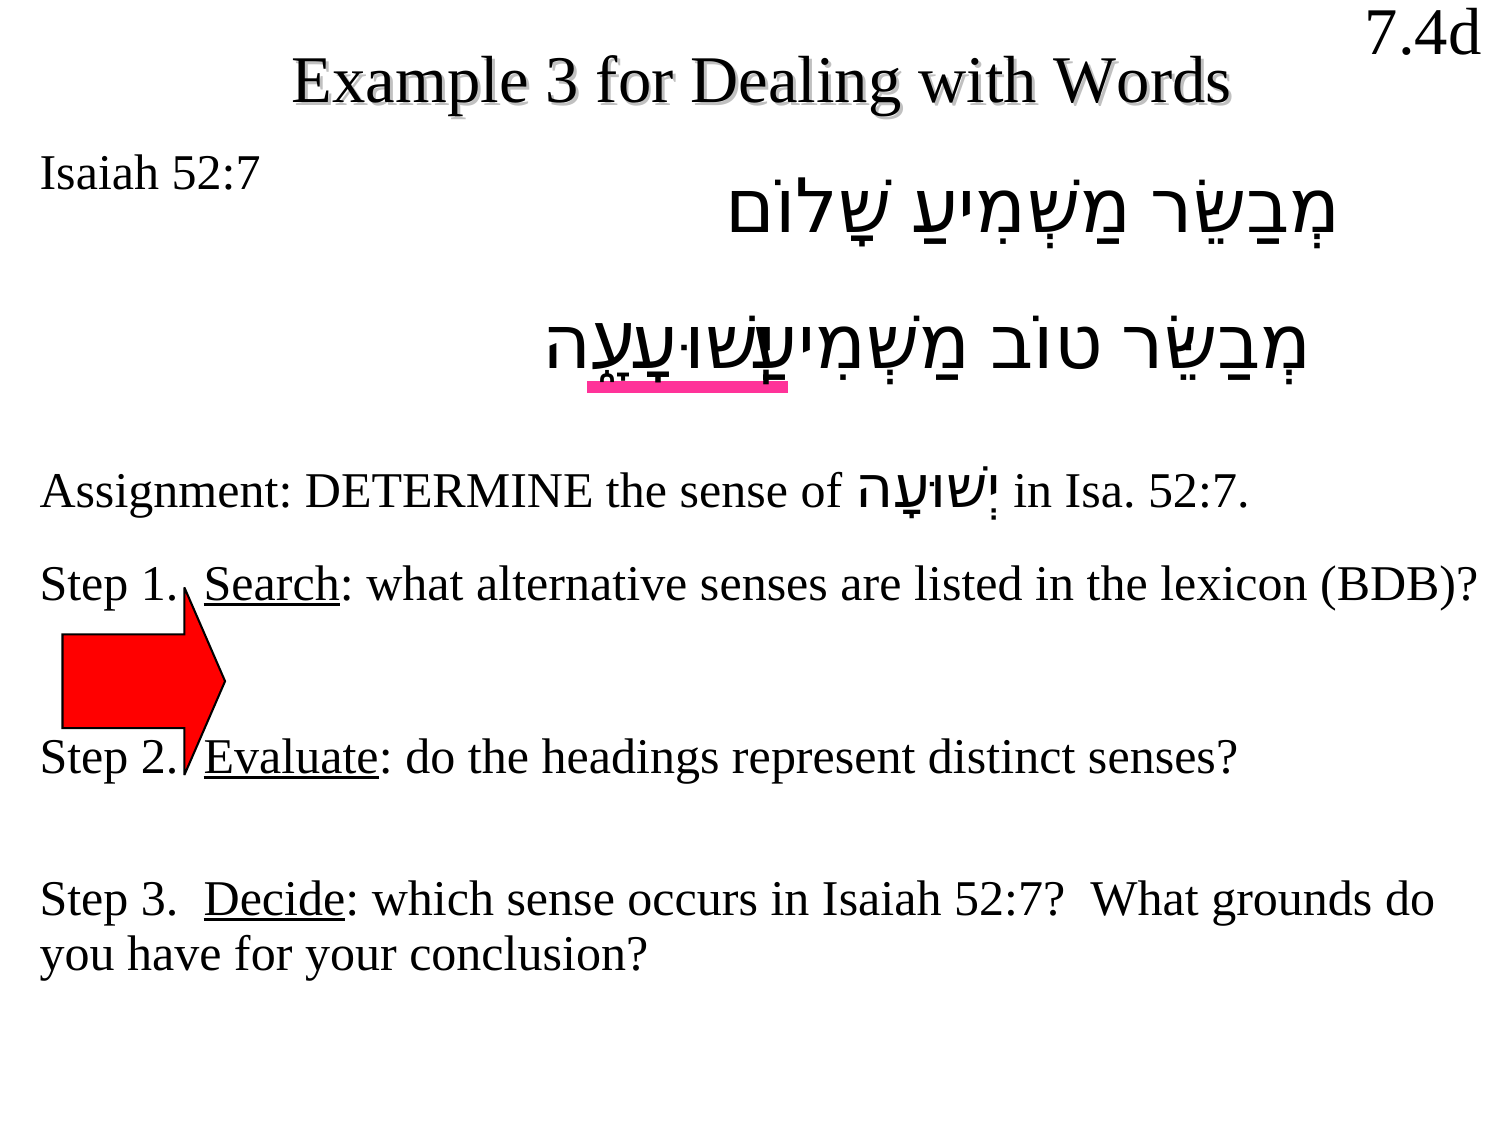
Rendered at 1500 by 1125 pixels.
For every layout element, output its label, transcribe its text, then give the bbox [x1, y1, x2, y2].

text_box Isaiah 52:7 [24, 137, 99, 209]
title Example 3 for Dealing with Words [87, 0, 1438, 125]
text_box מְבַשֵּׂר מַשְׁמִיעַ שָׁלוֹם מְבַשֵּׂר טוֹב מַשְׁמִיעַ יְשׁוּעָ֑ה [99, 135, 1375, 398]
text_box Assignment: DETERMINE the sense of יְשׁוּעָה in Isa. 52:7. Step 1. Search: what alternative senses are listed in the lexicon (BDB)? Step 2. Evaluate: do the headings represent distinct senses? Step 3. Decide: which sense occurs in Isaiah 52:7? What grounds do you have for your conclusion? [24, 437, 1500, 989]
text_box [62, 587, 226, 775]
text_box 7.4d [1349, 0, 1500, 77]
